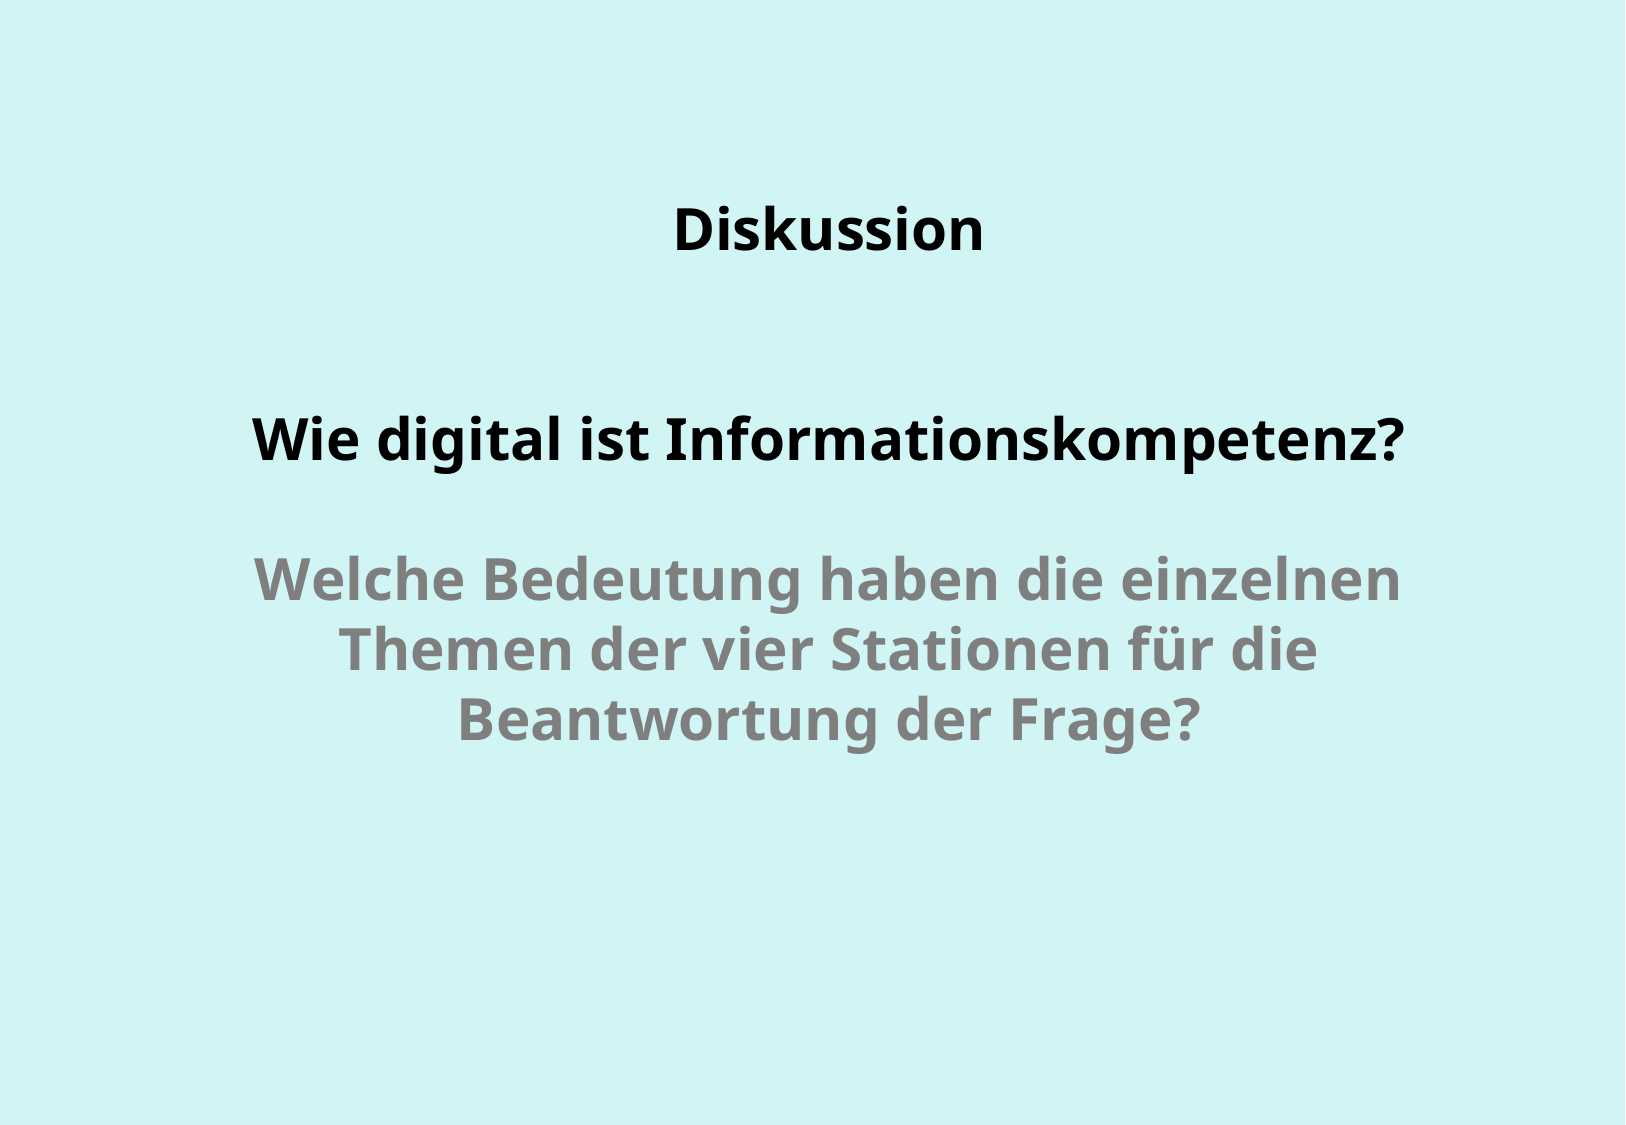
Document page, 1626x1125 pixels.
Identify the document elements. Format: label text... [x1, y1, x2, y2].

title Diskussion Wie digital ist Informationskompetenz? Welche Bedeutung haben die einzelnen Themen der vier Stationen für die Beantwortung der Frage? [162, 184, 1496, 301]
